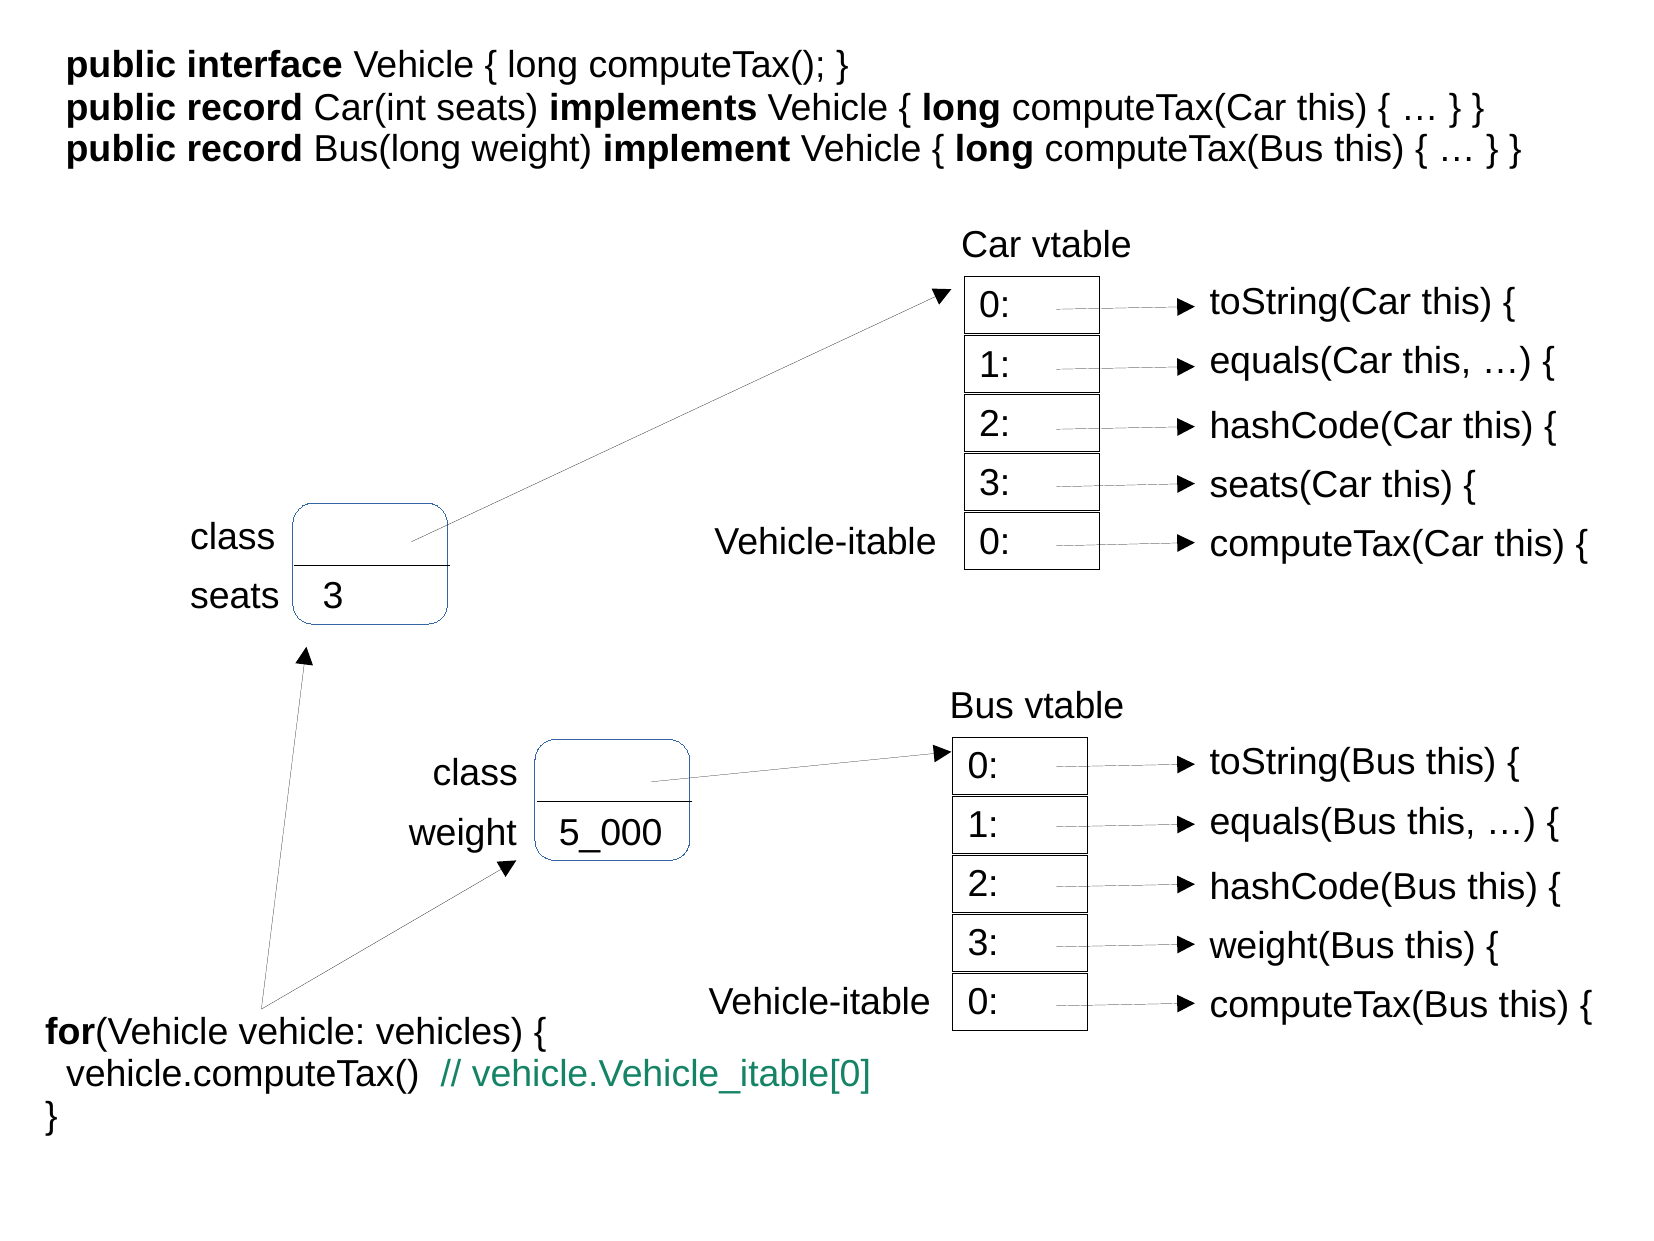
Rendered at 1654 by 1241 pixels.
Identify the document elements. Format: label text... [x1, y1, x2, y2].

text_box for(Vehicle vehicle: vehicles) { vehicle.computeTax() // vehicle.Vehicle_itable[0] } [30, 1003, 961, 1145]
text_box weight(Bus this) { [1194, 916, 1630, 974]
text_box class [175, 508, 291, 566]
text_box toString(Car this) { [1194, 273, 1642, 330]
text_box 0: [952, 737, 1088, 795]
text_box computeTax(Bus this) { [1194, 975, 1630, 1033]
text_box 3 [307, 567, 359, 625]
text_box 0: [952, 973, 1088, 1031]
text_box Vehicle-itable [693, 973, 946, 1031]
text_box 3: [952, 914, 1088, 972]
text_box 2: [964, 394, 1100, 452]
text_box computeTax(Car this) { [1194, 515, 1642, 573]
text_box class [417, 744, 533, 802]
text_box 5_000 [544, 803, 678, 861]
text_box weight [394, 803, 541, 861]
text_box equals(Bus this, …) { [1194, 792, 1642, 850]
text_box 0: [964, 276, 1100, 334]
text_box hashCode(Bus this) { [1194, 857, 1597, 917]
text_box Car vtable [946, 216, 1147, 274]
text_box 0: [964, 512, 1100, 570]
text_box seats(Car this) { [1194, 456, 1642, 513]
text_box hashCode(Car this) { [1194, 397, 1597, 457]
text_box 2: [952, 855, 1088, 913]
text_box 1: [952, 796, 1088, 854]
text_box toString(Bus this) { [1194, 733, 1642, 791]
text_box seats [175, 567, 295, 625]
text_box public interface Vehicle { long computeTax(); } public record Car(int seats) implements Vehicle { long computeTax(Car this) { … } } public record Bus(long weight) implement Vehicle { long computeTax(Bus this) { … } } [50, 36, 1569, 178]
text_box 1: [964, 335, 1100, 393]
text_box equals(Car this, …) { [1194, 332, 1642, 389]
text_box Vehicle-itable [699, 512, 952, 570]
text_box Bus vtable [934, 677, 1140, 735]
text_box 3: [964, 453, 1100, 511]
